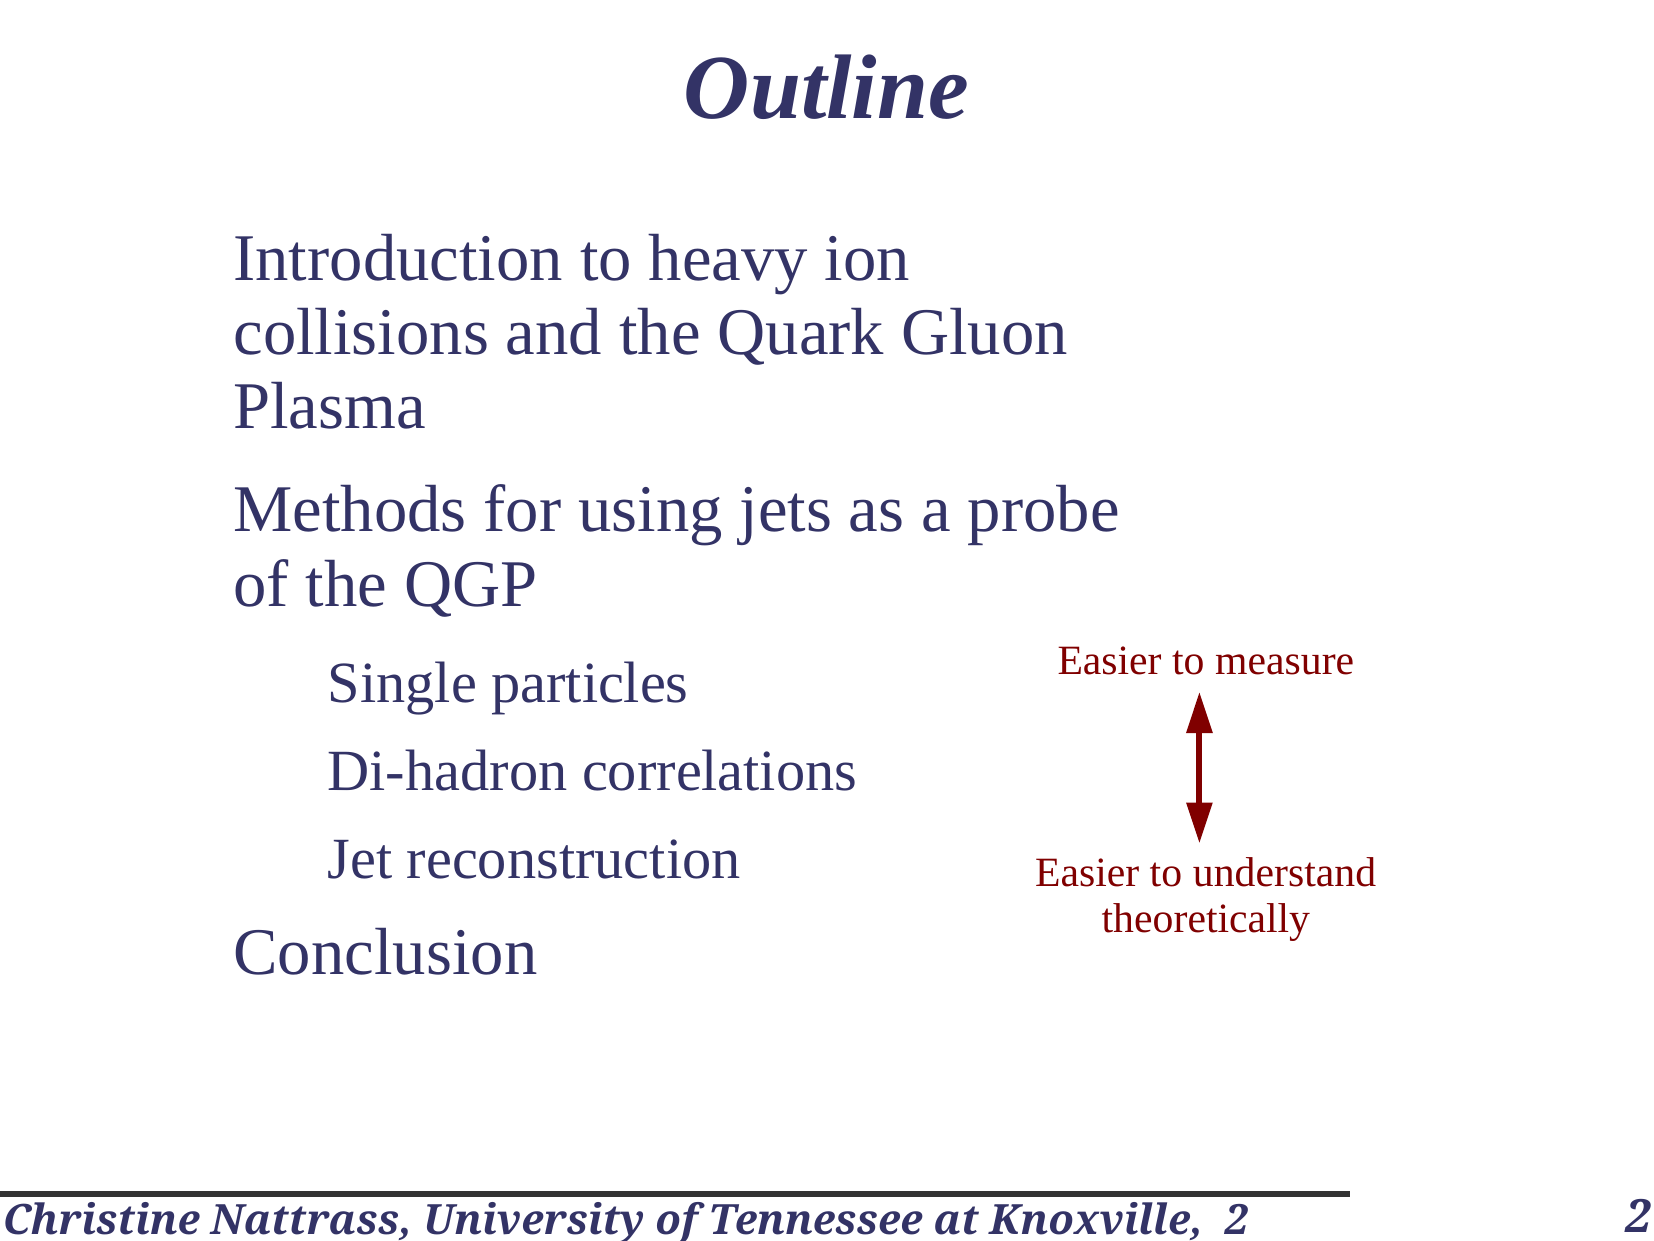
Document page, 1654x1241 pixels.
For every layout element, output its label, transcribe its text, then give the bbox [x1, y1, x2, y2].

text_box Easier to measure [980, 629, 1431, 691]
text_box Easier to understand theoretically [980, 842, 1431, 950]
list Introduction to heavy ion collisions and the Quark Gluon Plasma Methods for using jets as a probe of the QGP Single particles Di-hadron correlations Jet reconstruction Conclusion [233, 220, 1177, 993]
title Outline [82, 0, 1571, 192]
